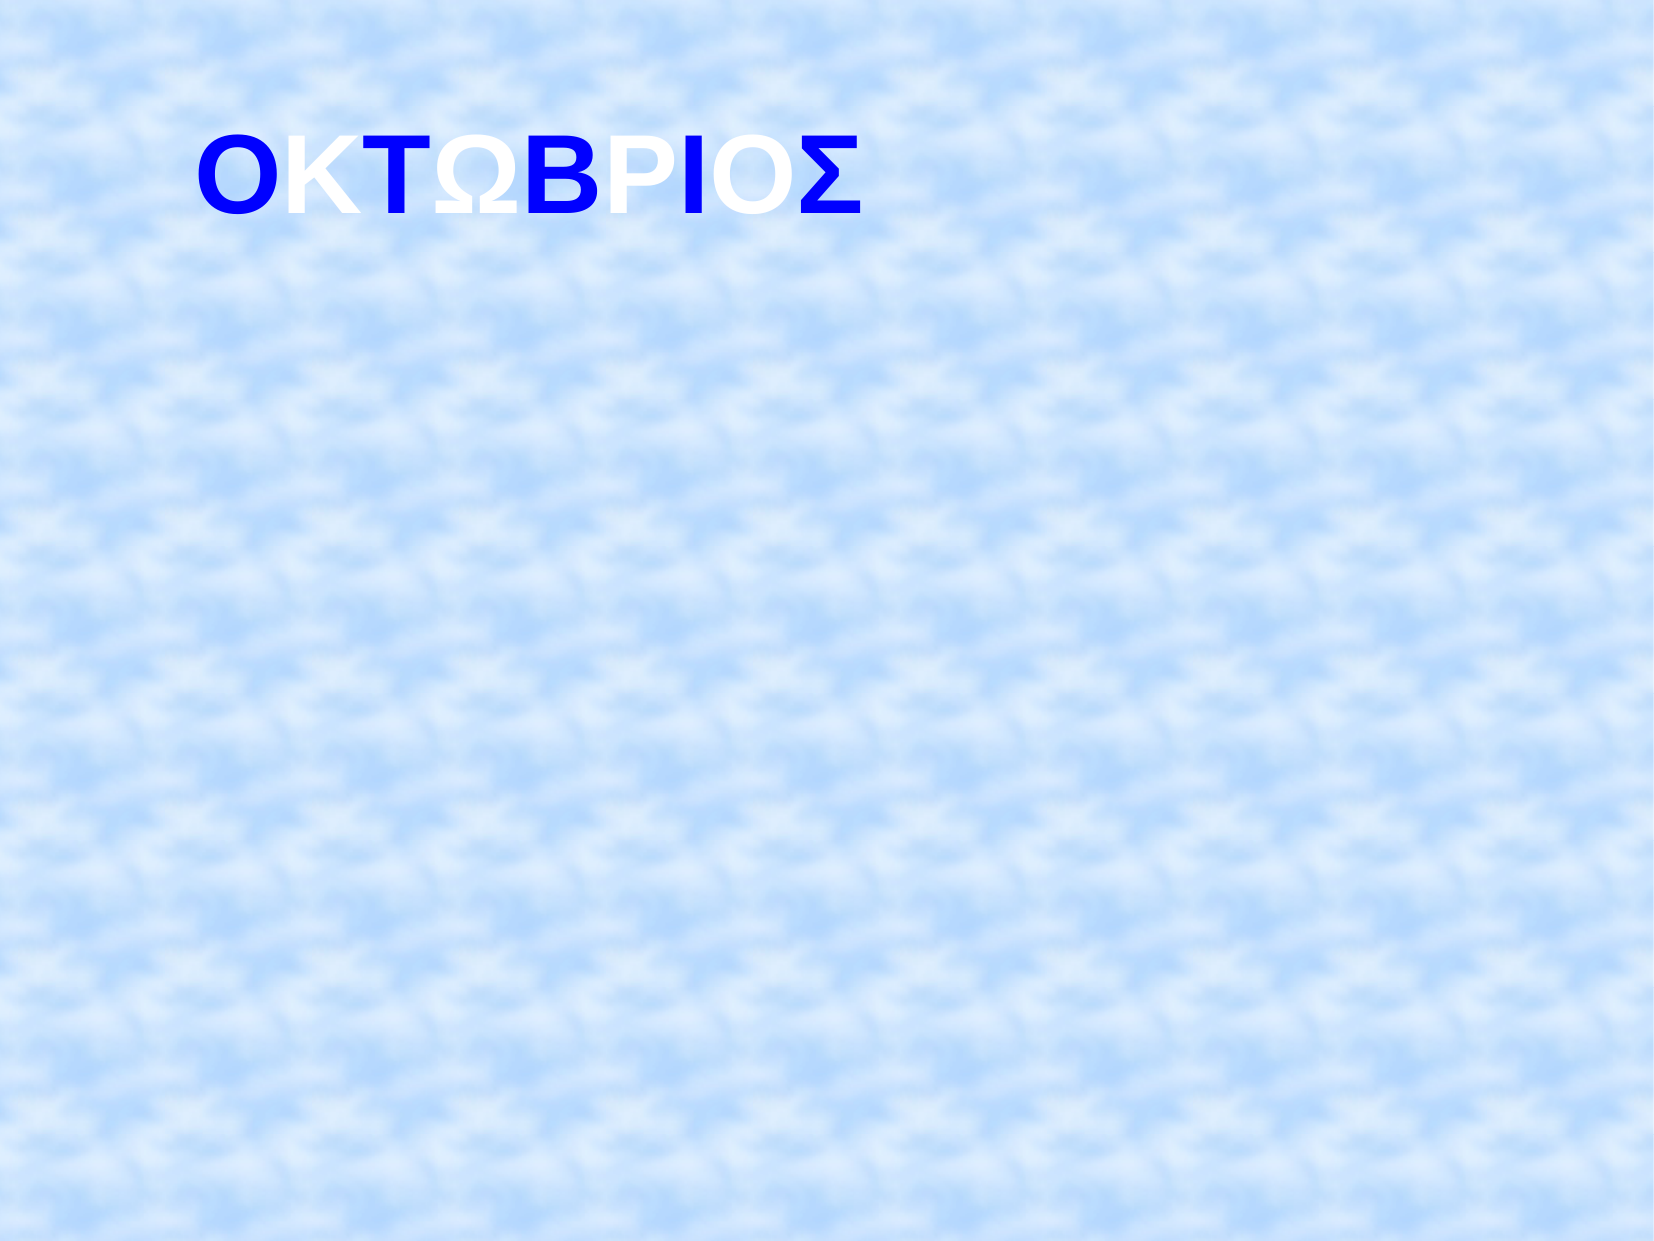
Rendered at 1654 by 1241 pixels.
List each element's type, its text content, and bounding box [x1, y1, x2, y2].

text_box ΟΚΤΩΒΡΙΟΣ [179, 104, 878, 245]
picture [0, 0, 1654, 1241]
